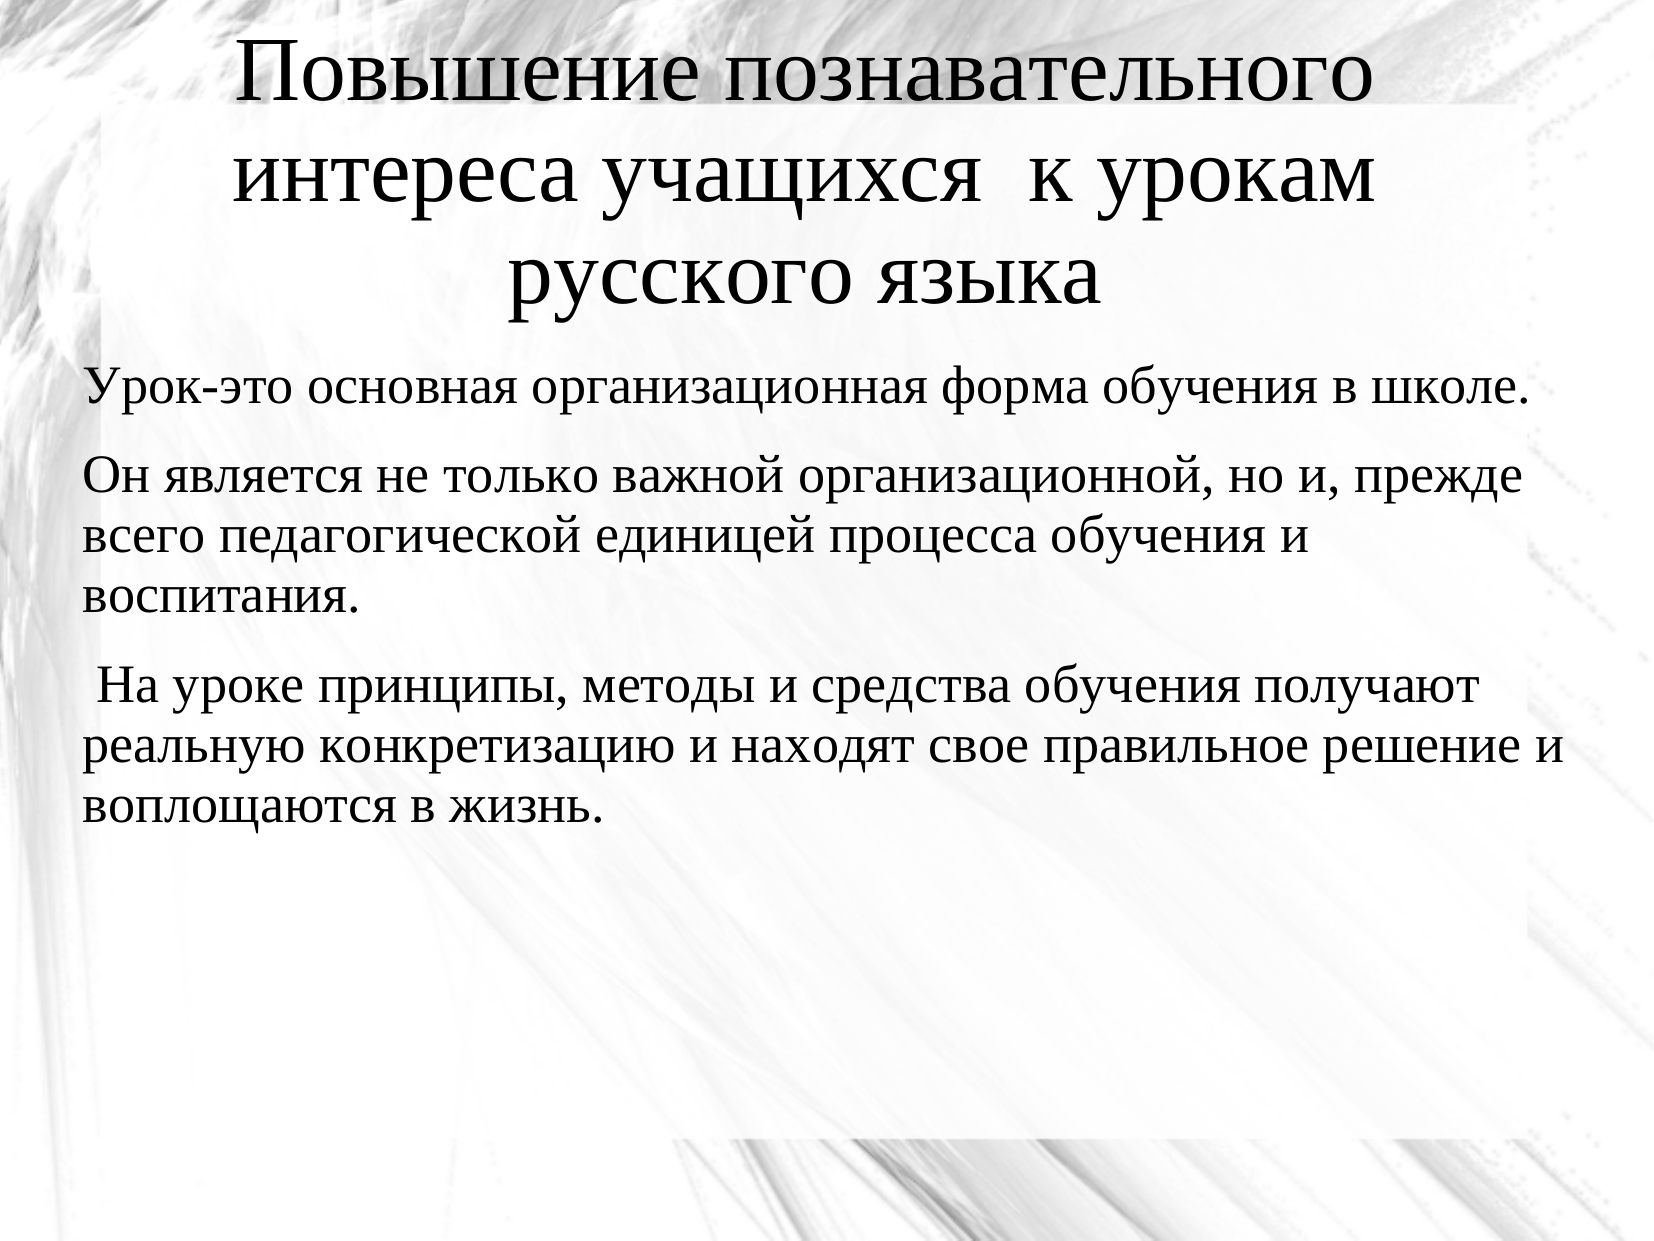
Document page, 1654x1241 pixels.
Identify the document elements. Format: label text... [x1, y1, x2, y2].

list Урок-это основная организационная форма обучения в школе. Он является не только важной организационной, но и, прежде всего педагогической единицей процесса обучения и воспитания. На уроке принципы, методы и средства обучения получают реальную конкретизацию и находят свое правильное решение и воплощаются в жизнь. [82, 355, 1571, 1174]
title Повышение познавательного интереса учащихся к урокам русского языка [61, 18, 1550, 324]
picture [0, 0, 1654, 1241]
